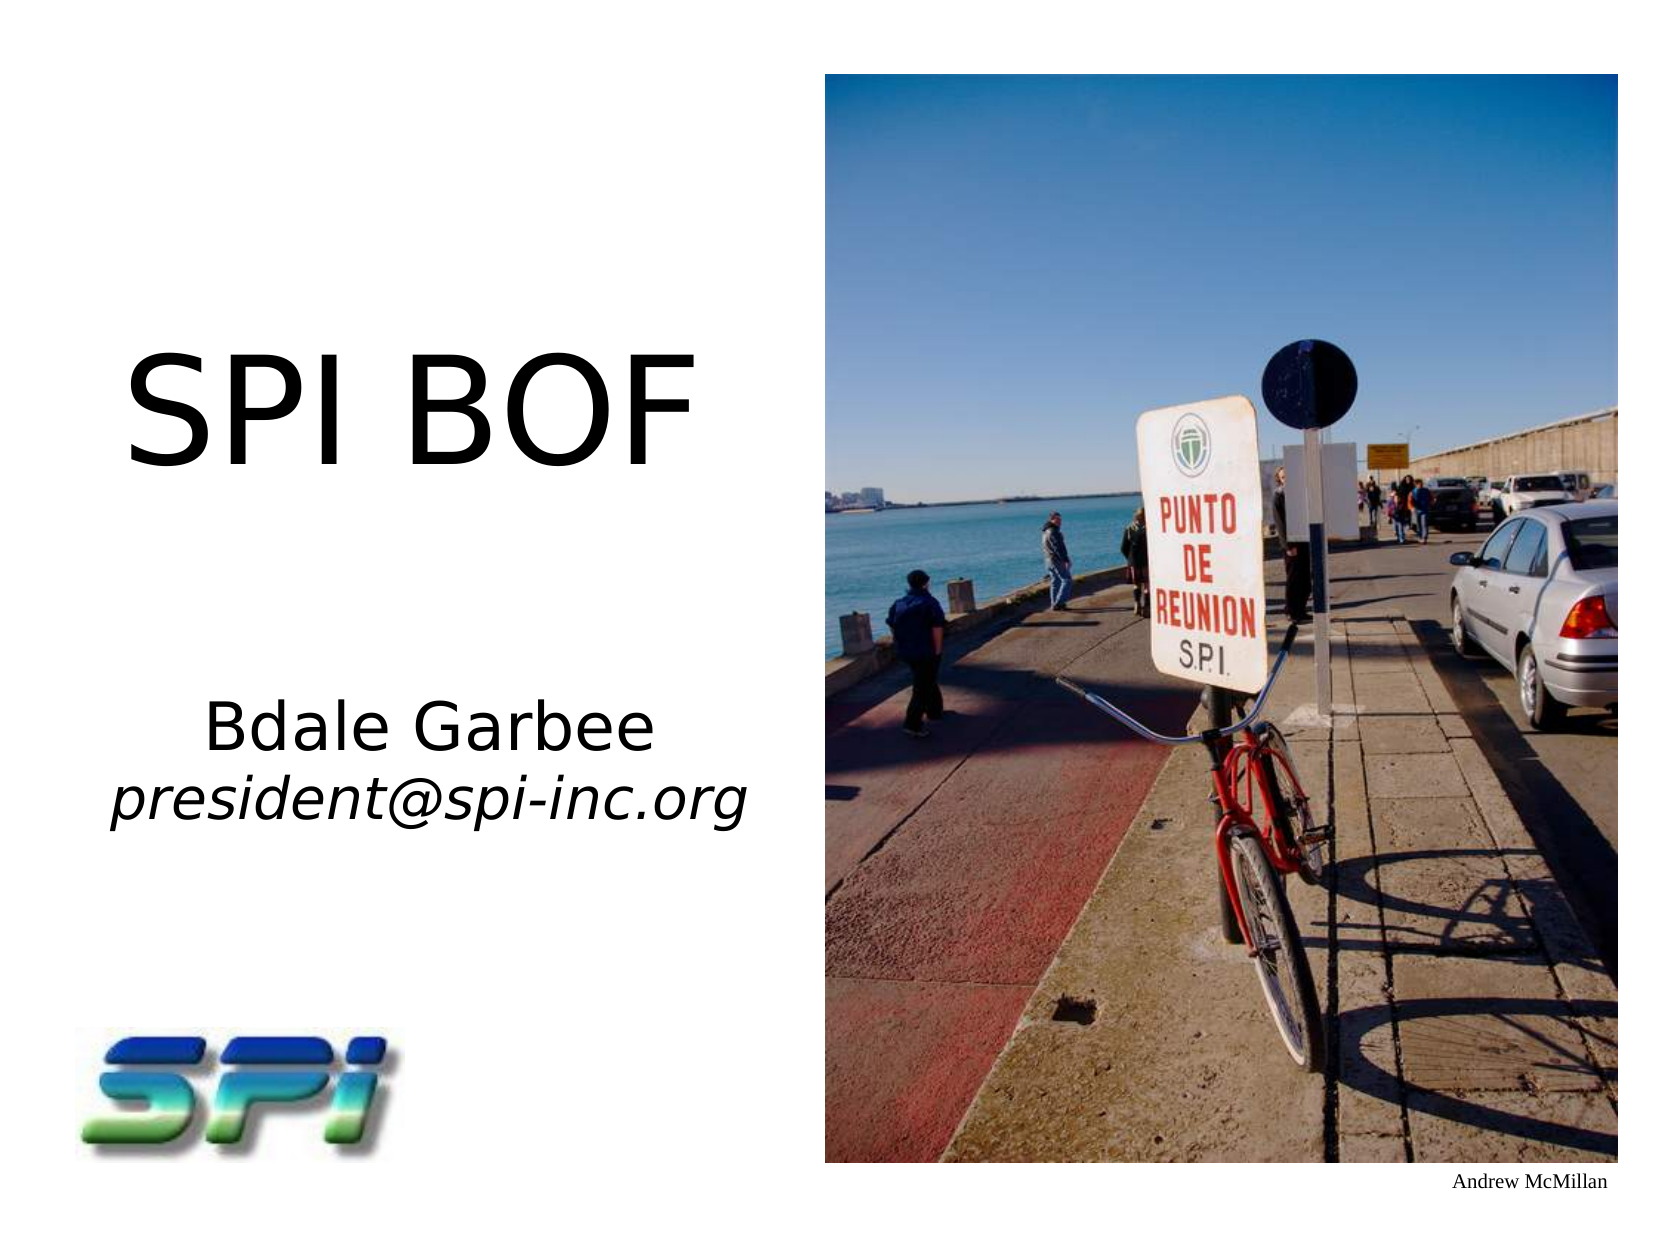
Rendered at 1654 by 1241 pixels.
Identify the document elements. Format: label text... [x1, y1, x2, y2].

subtitle Bdale Garbee president@spi-inc.org [0, 358, 825, 1163]
text_box Andrew McMillan [1437, 1162, 1622, 1201]
title SPI BOF [0, 316, 825, 358]
picture [825, 74, 1618, 1163]
